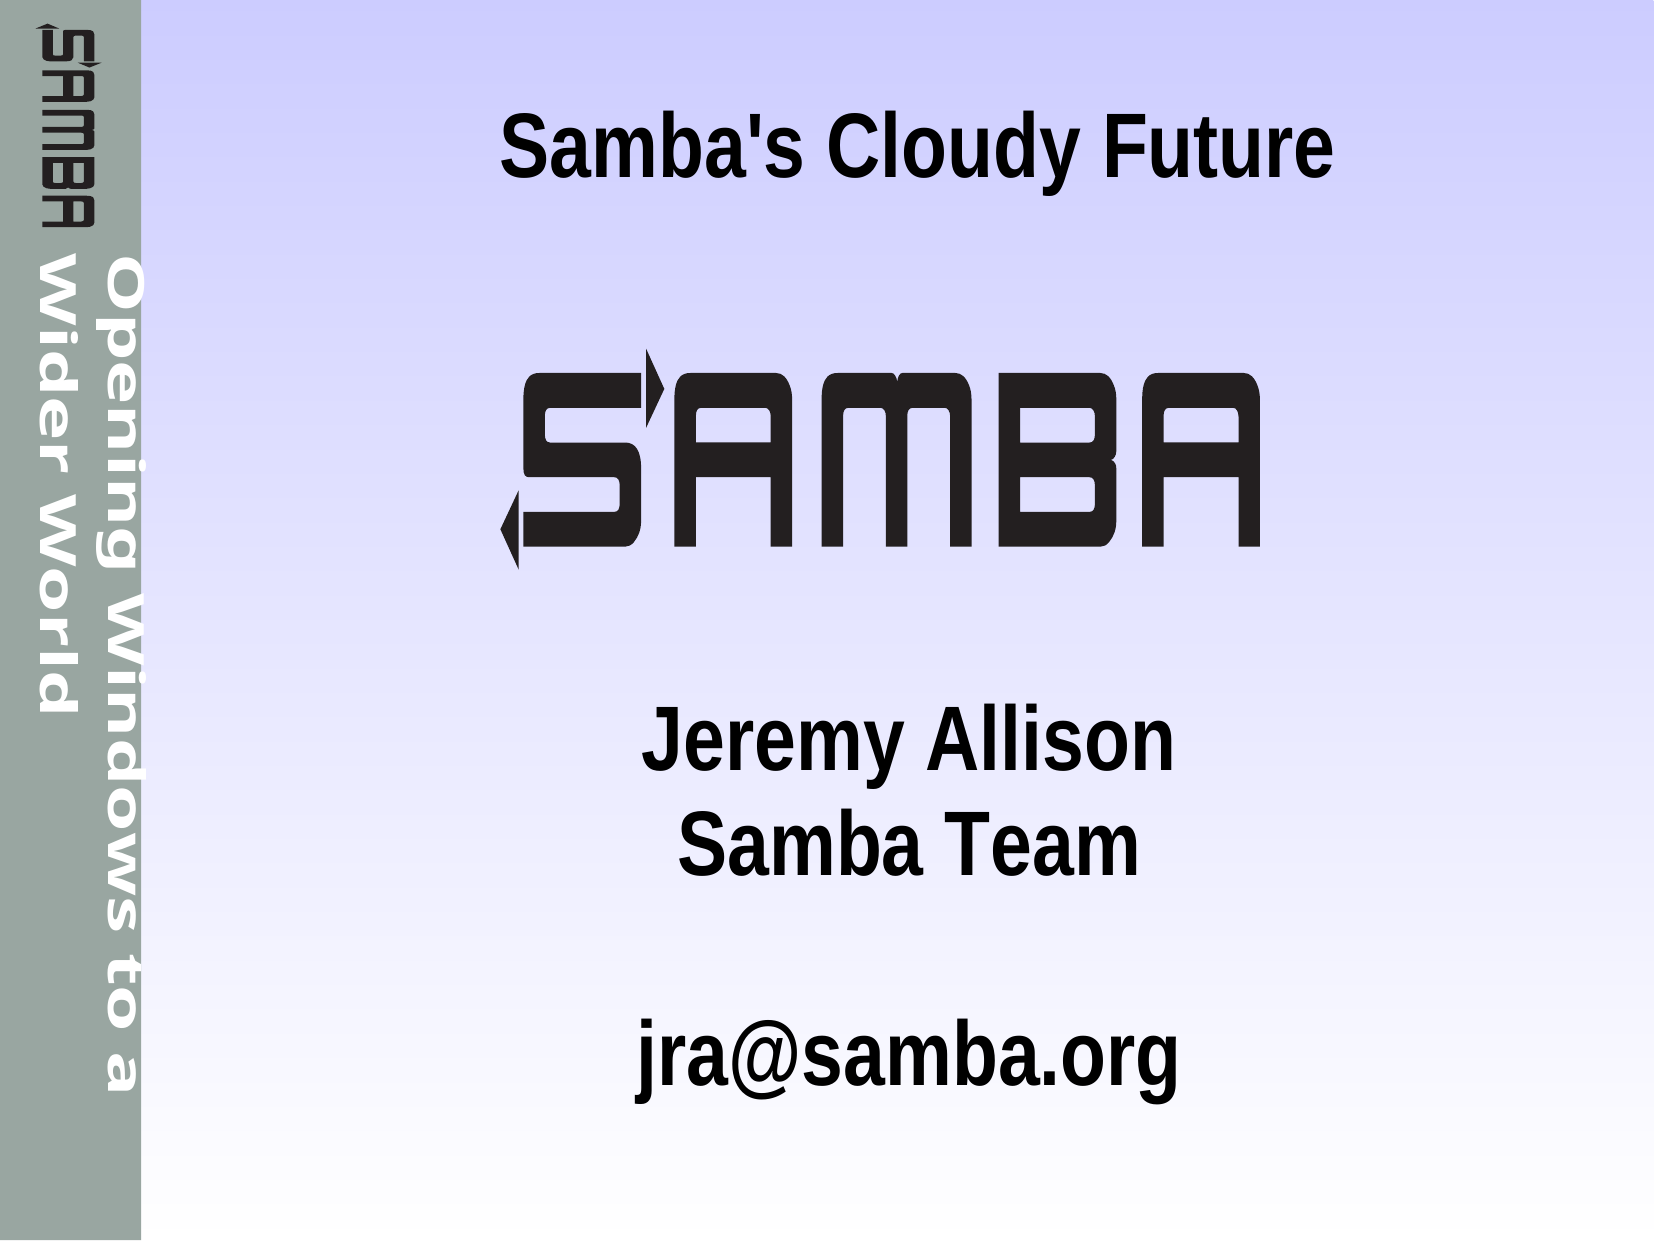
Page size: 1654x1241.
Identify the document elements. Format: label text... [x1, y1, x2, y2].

picture [500, 348, 1260, 570]
title Jeremy Allison Samba Team jra@samba.org [203, 635, 1616, 1155]
title Samba's Cloudy Future [212, 40, 1625, 248]
